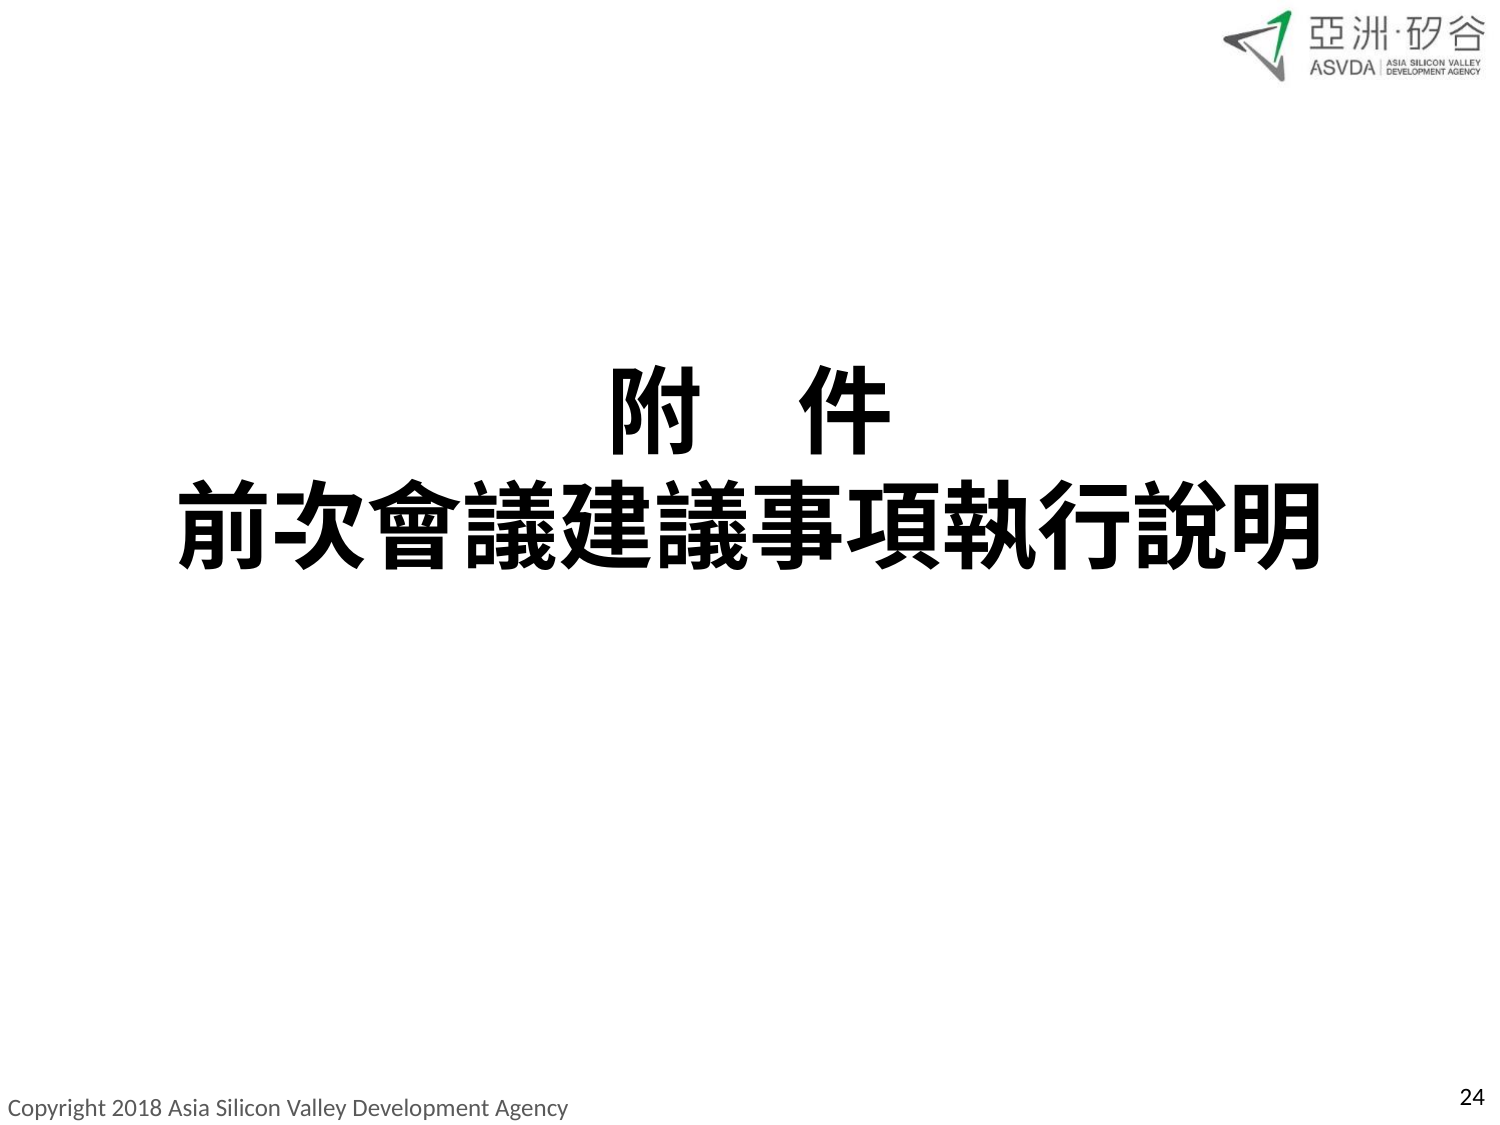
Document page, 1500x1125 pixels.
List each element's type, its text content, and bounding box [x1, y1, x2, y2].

picture [1213, 0, 1500, 98]
text_box 附 件 前次會議建議事項執行說明 [0, 343, 1500, 487]
slide_number <編號> [1162, 1065, 1500, 1125]
